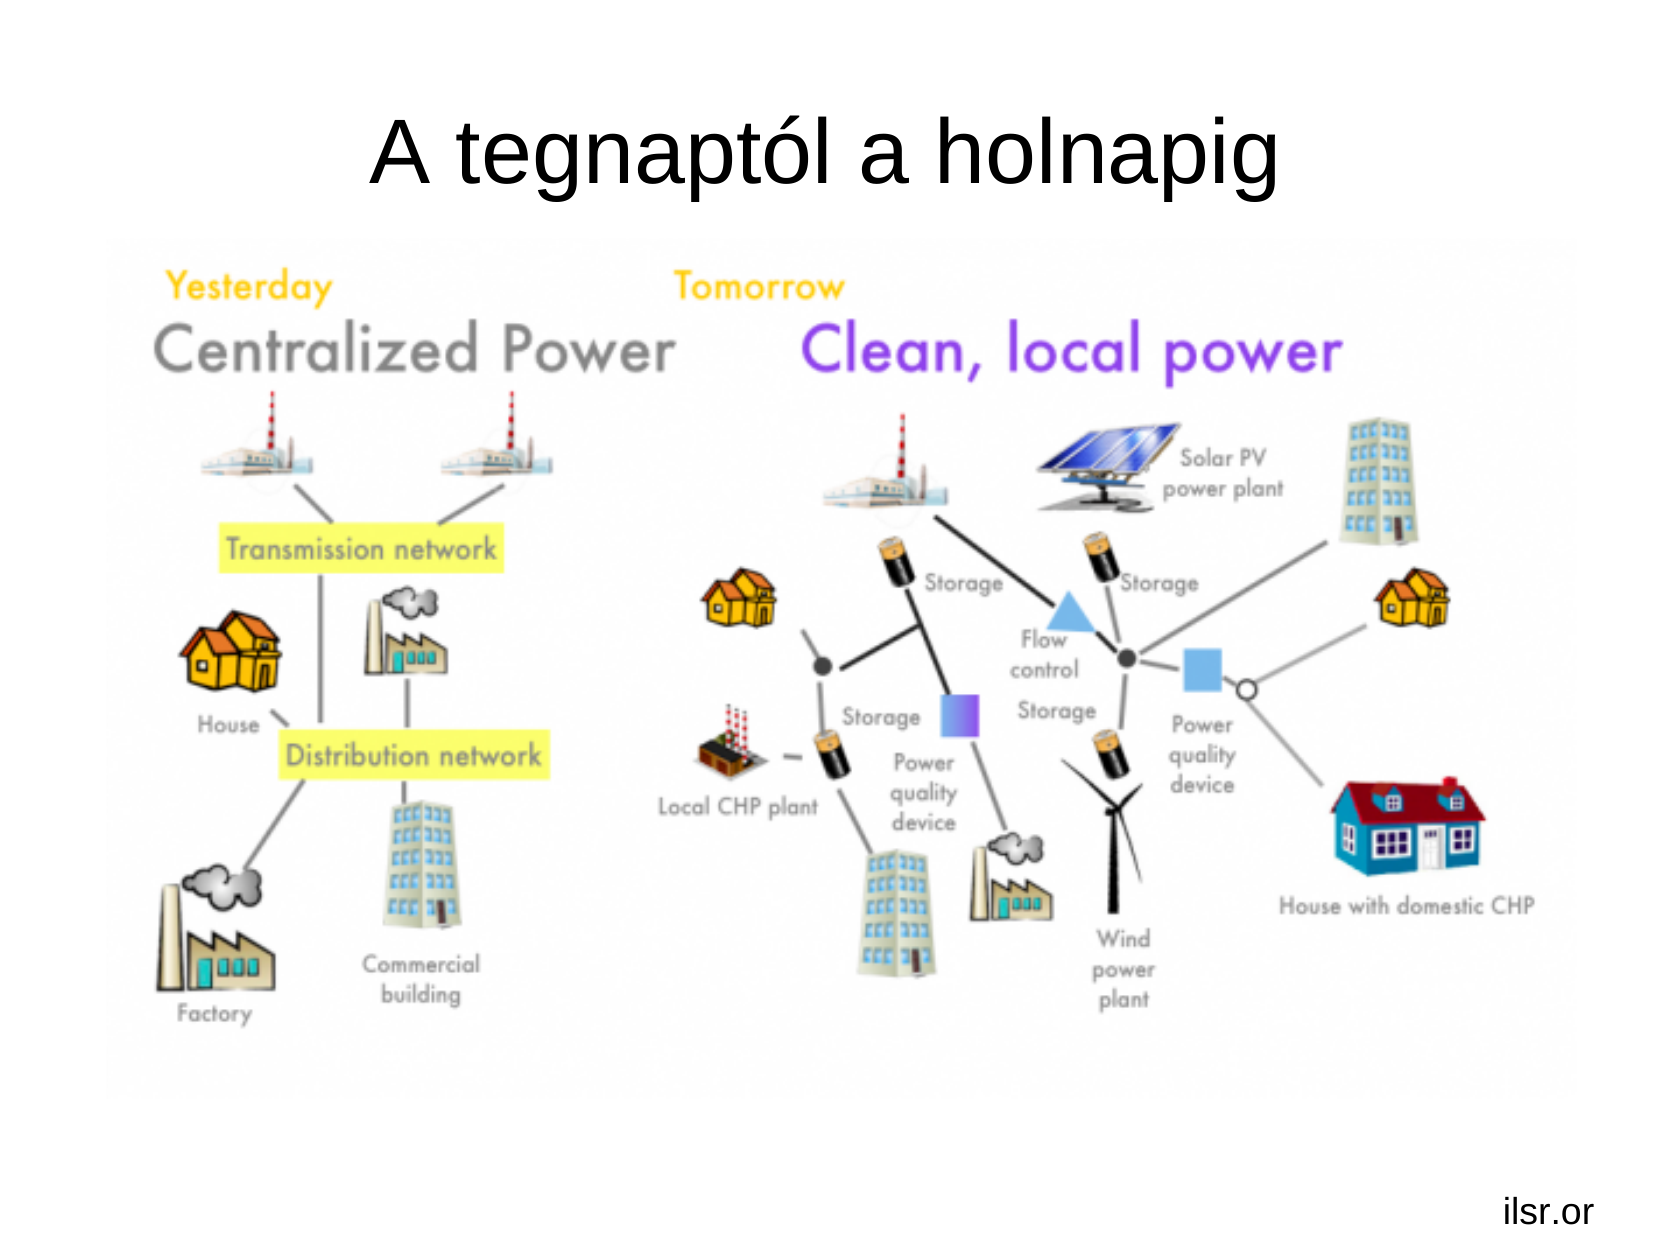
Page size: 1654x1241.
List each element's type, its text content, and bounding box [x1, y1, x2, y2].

picture [106, 238, 1577, 1099]
text_box ilsr.org [1488, 1183, 1628, 1241]
title A tegnaptól a holnapig [82, 49, 1570, 256]
